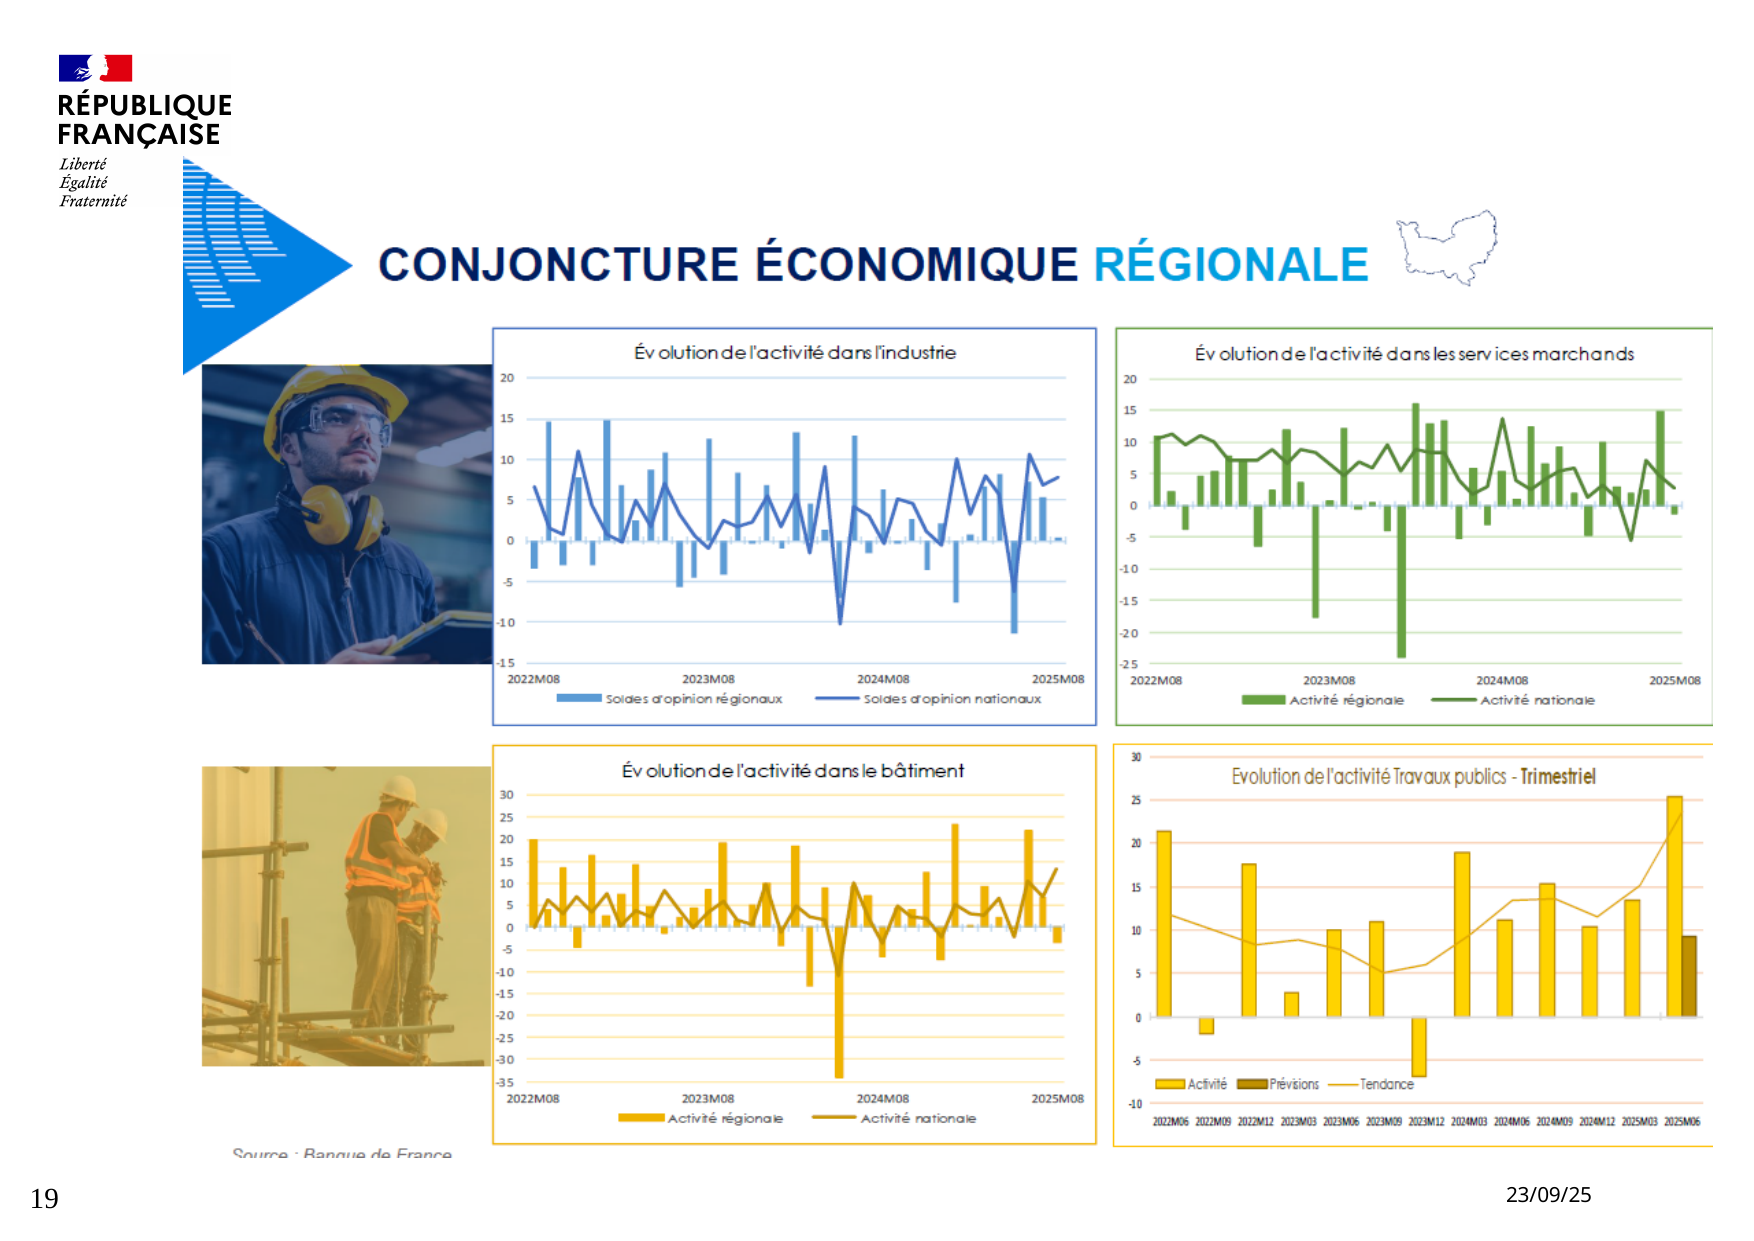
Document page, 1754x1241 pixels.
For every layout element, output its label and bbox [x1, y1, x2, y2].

picture [183, 156, 1713, 1158]
text_box [29, 1179, 173, 1211]
